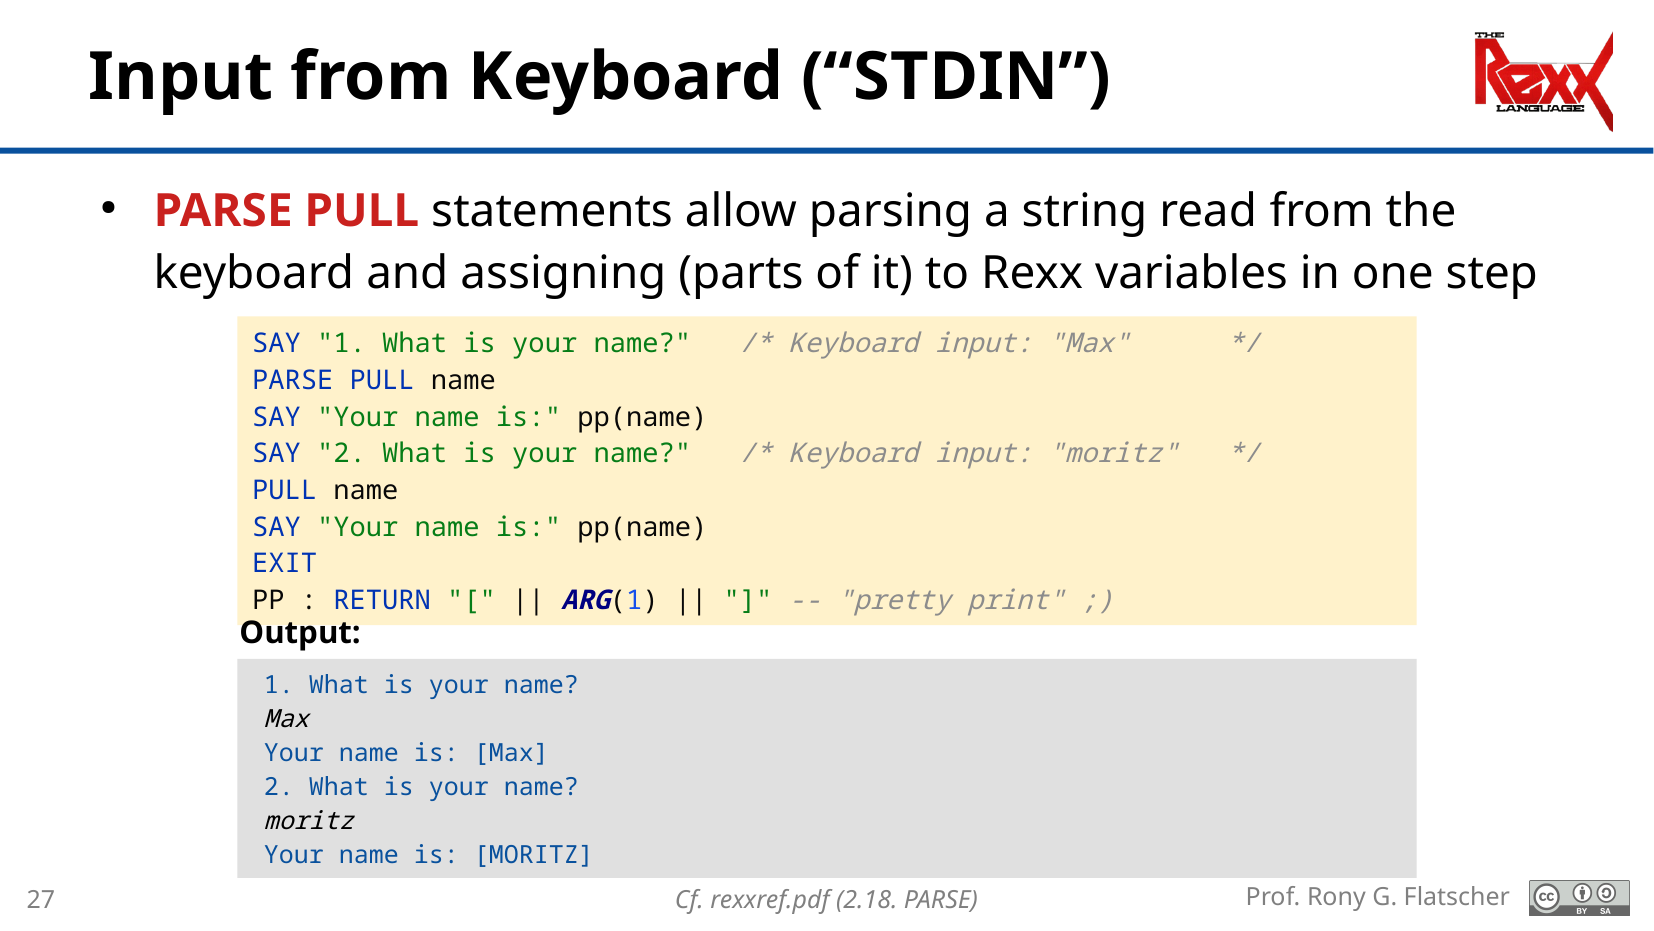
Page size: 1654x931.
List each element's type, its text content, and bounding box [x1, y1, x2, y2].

text_box Cf. rexxref.pdf (2.18. PARSE) [0, 874, 1654, 922]
list PARSE PULL statements allow parsing a string read from the keyboard and assigning (parts of it) to Rexx variables in one step [82, 177, 1571, 798]
text_box 1. What is your name? Max Your name is: [Max] 2. What is your name? moritz Your name is: [MORITZ] [237, 658, 1417, 871]
title Input from Keyboard (“STDIN”) [29, 0, 1654, 148]
text_box SAY "1. What is your name?" /* Keyboard input: "Max" */ PARSE PULL name SAY "Your name is:" pp(name) SAY "2. What is your name?" /* Keyboard input: "moritz" */ PULL name SAY "Your name is:" pp(name) EXIT PP : RETURN "[" || ARG(1) || "]" -- "pretty print" ;) [237, 316, 1417, 612]
text_box Output: [224, 602, 390, 658]
